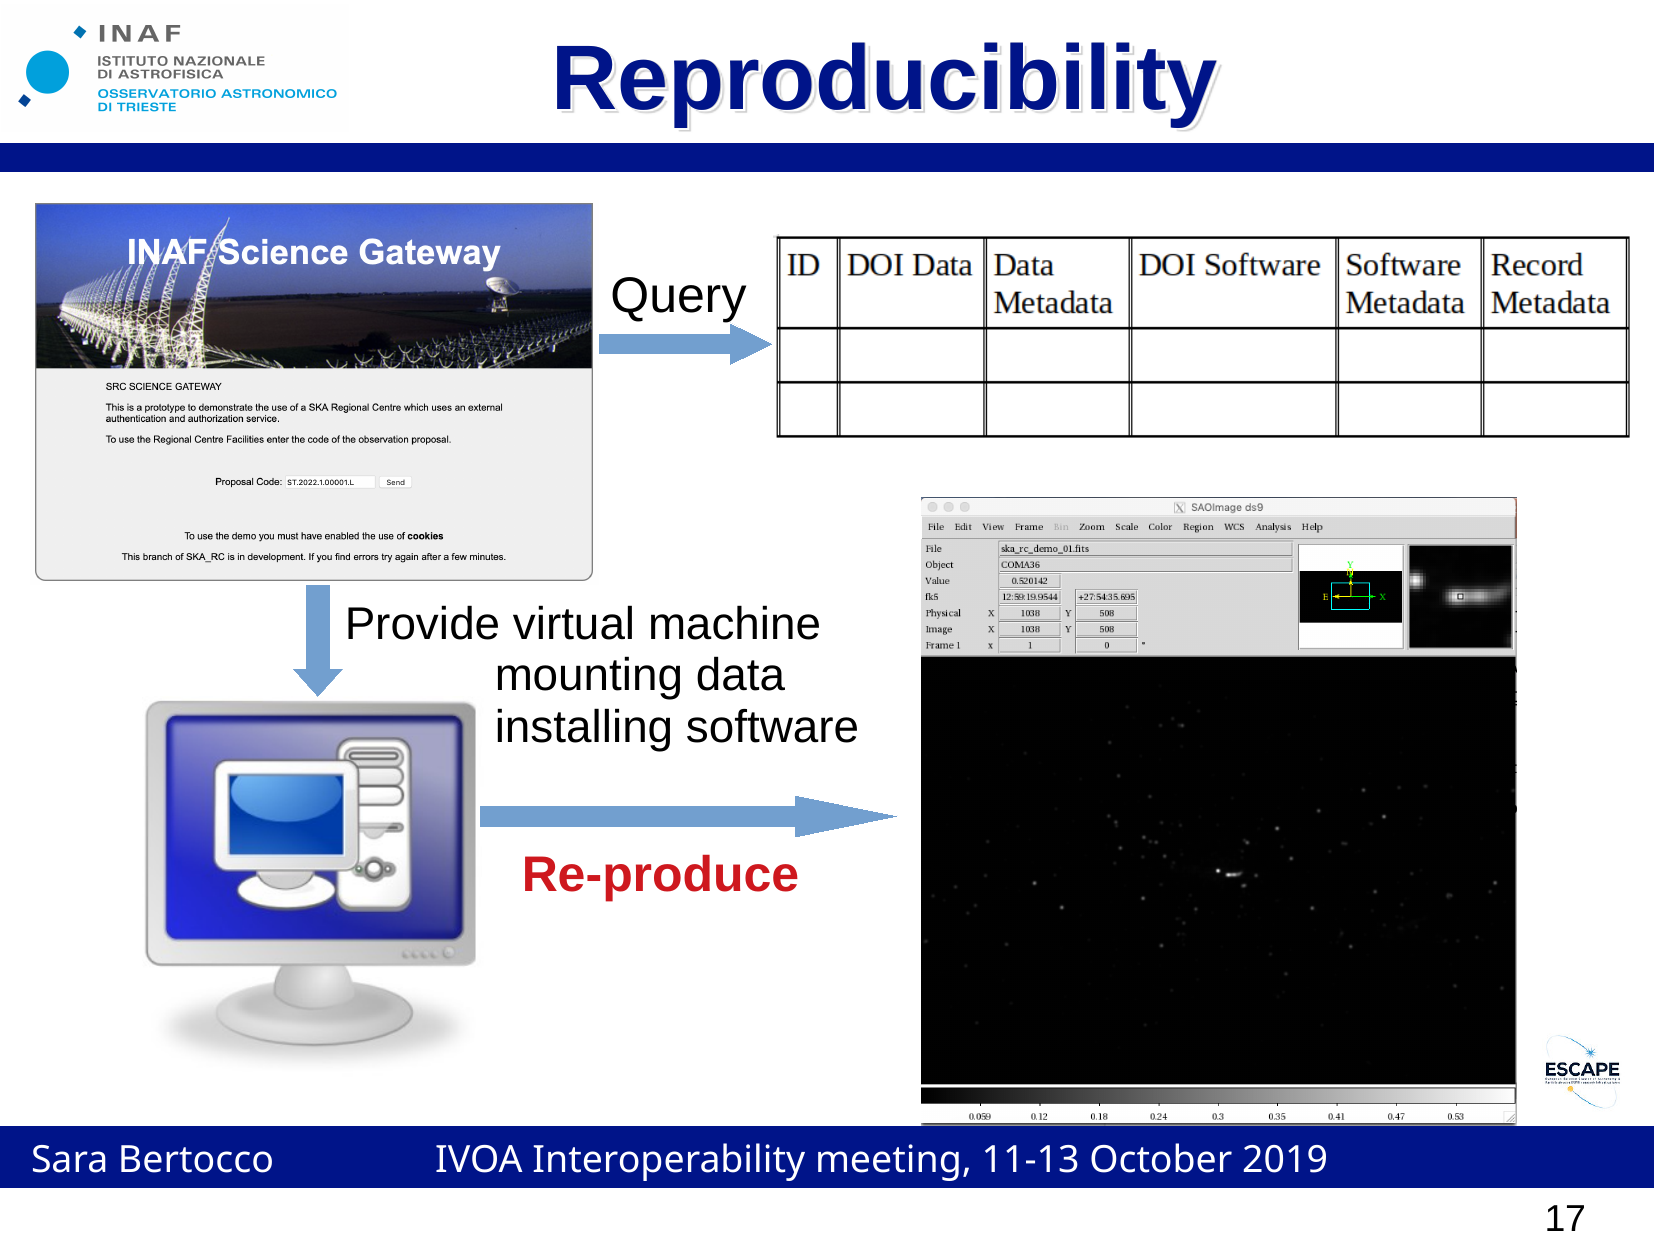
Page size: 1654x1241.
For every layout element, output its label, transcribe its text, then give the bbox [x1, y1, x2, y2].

text_box Re-produce [507, 838, 820, 910]
picture [773, 234, 1631, 439]
title Reproducibility [348, 4, 1422, 143]
text_box <number> [1529, 1190, 1654, 1241]
text_box Query [595, 259, 908, 331]
picture [1519, 1027, 1645, 1116]
text_box Provide virtual machine mounting data installing software [329, 590, 900, 760]
text_box [598, 331, 774, 366]
picture [1, 4, 348, 132]
text_box [292, 584, 331, 698]
text_box [479, 795, 901, 838]
picture [30, 200, 599, 585]
text_box [0, 143, 1654, 172]
picture [921, 497, 1517, 1126]
text_box Sara Bertocco IVOA Interoperability meeting, 11-13 October 2019 [16, 1125, 1654, 1186]
picture [142, 696, 502, 1084]
text_box [0, 1126, 1654, 1188]
